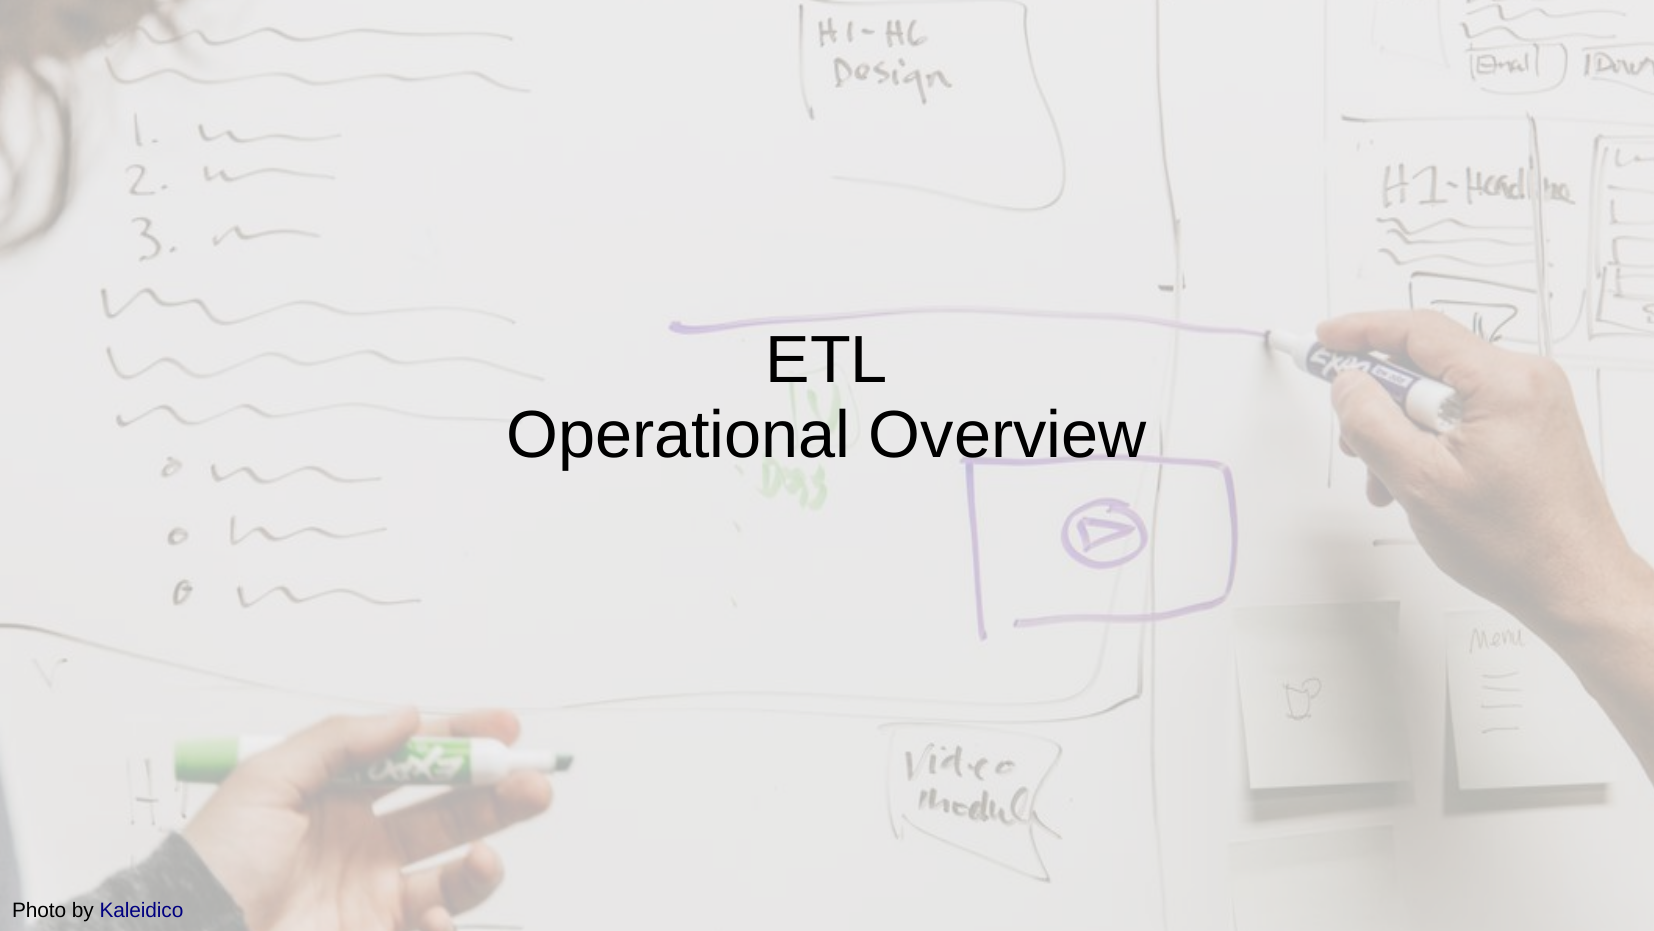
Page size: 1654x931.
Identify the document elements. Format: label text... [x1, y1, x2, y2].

text_box Photo by Kaleidico [0, 890, 541, 931]
picture [0, 0, 1654, 931]
subtitle ETL Operational Overview [82, 37, 1571, 757]
